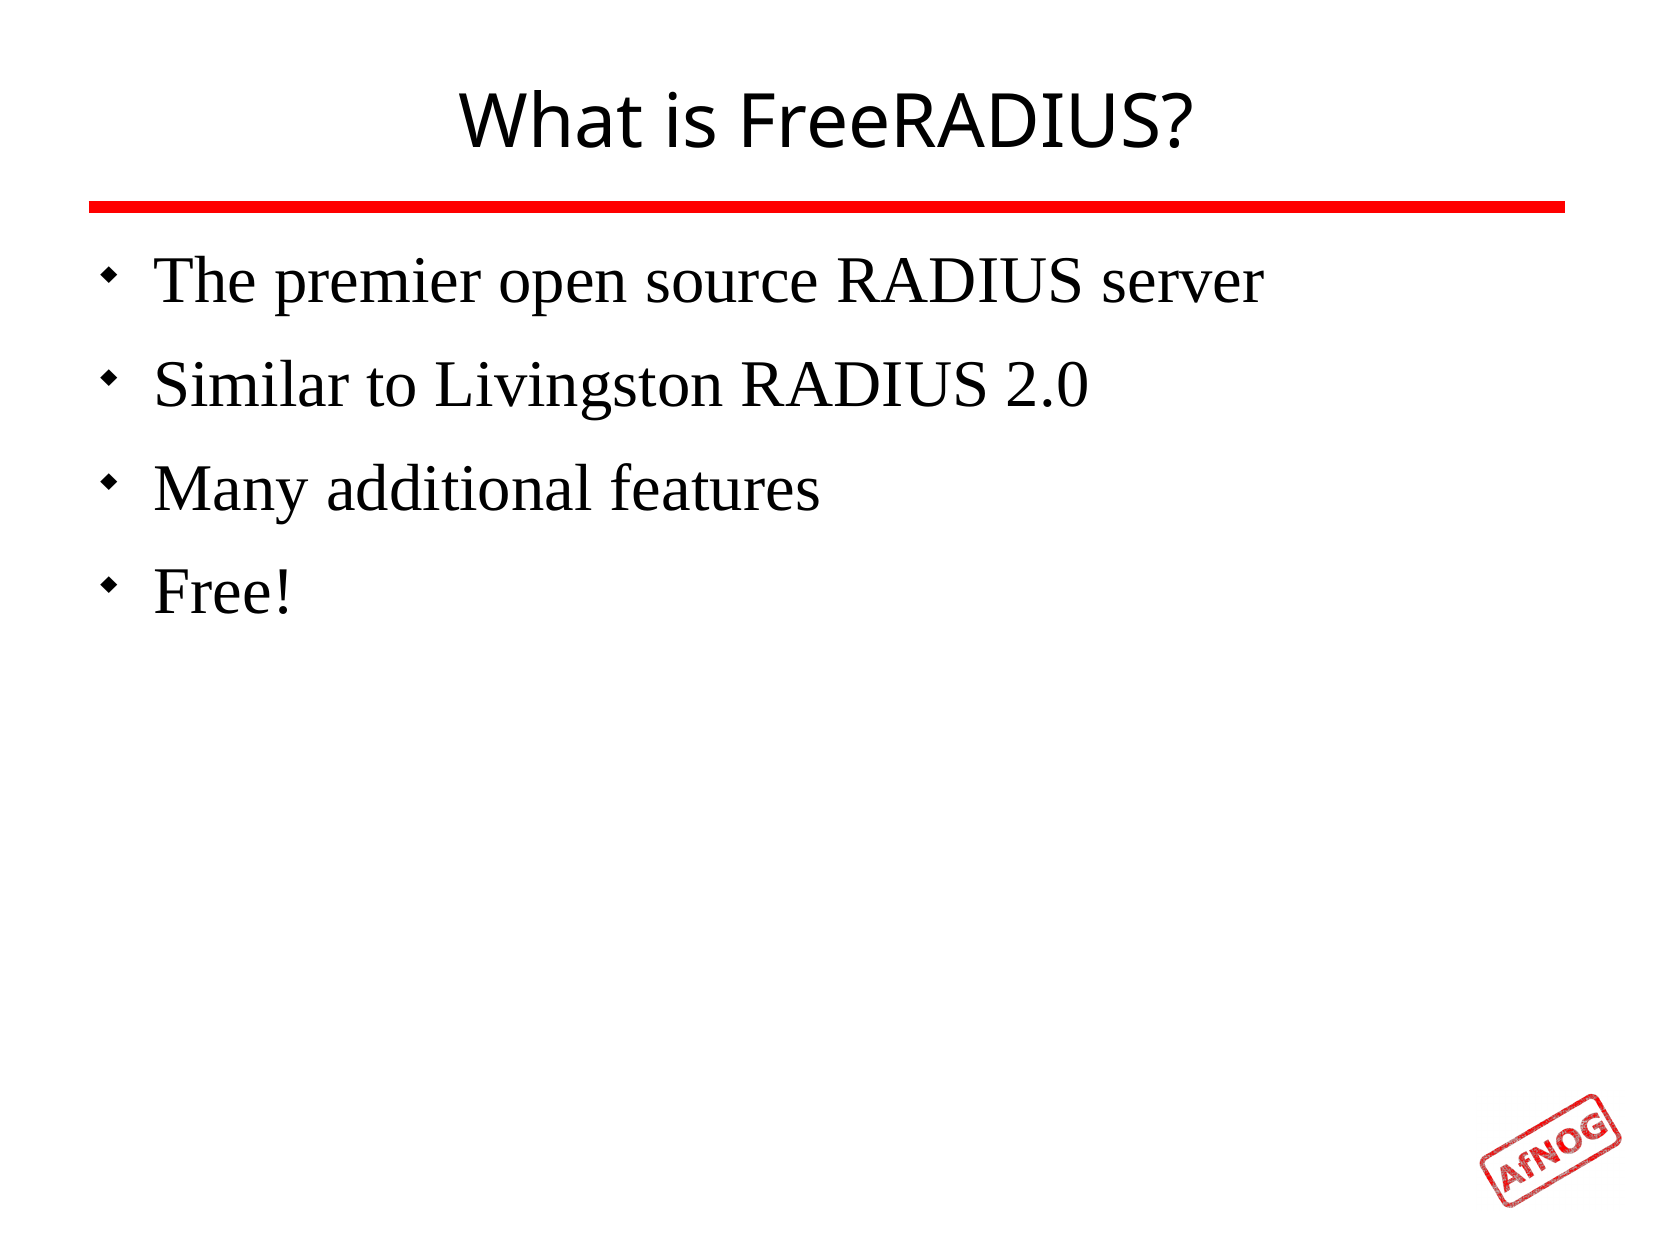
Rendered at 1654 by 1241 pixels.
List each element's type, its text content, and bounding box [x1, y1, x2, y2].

title What is FreeRADIUS? [82, 74, 1571, 162]
list The premier open source RADIUS server Similar to Livingston RADIUS 2.0 Many additional features Free! [82, 236, 1571, 1123]
picture [1476, 1090, 1625, 1211]
